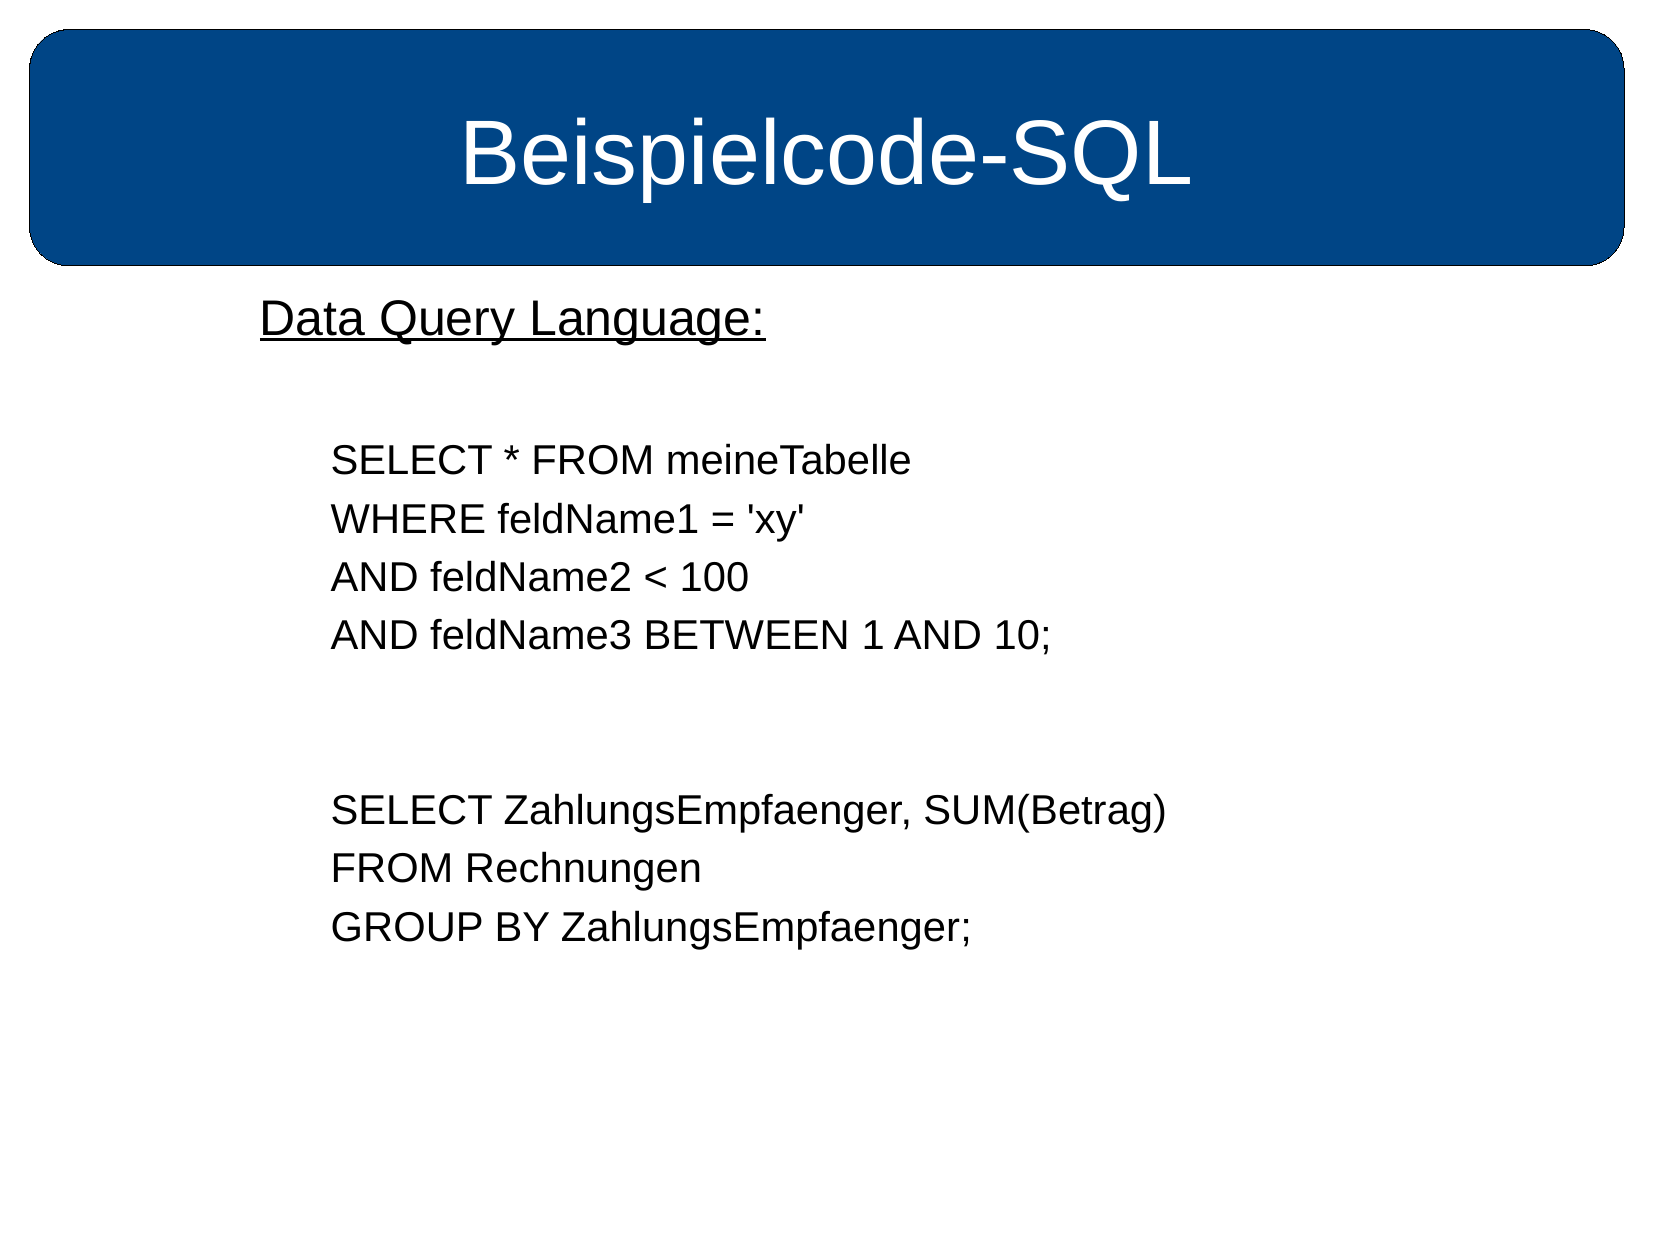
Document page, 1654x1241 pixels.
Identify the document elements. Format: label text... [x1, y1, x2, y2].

title Beispielcode-SQL [82, 49, 1571, 257]
list Data Query Language: SELECT * FROM meineTabelle WHERE feldName1 = 'xy' AND feldName2 < 100 AND feldName3 BETWEEN 1 AND 10; SELECT ZahlungsEmpfaenger, SUM(Betrag) FROM Rechnungen GROUP BY ZahlungsEmpfaenger; [82, 290, 1571, 1109]
